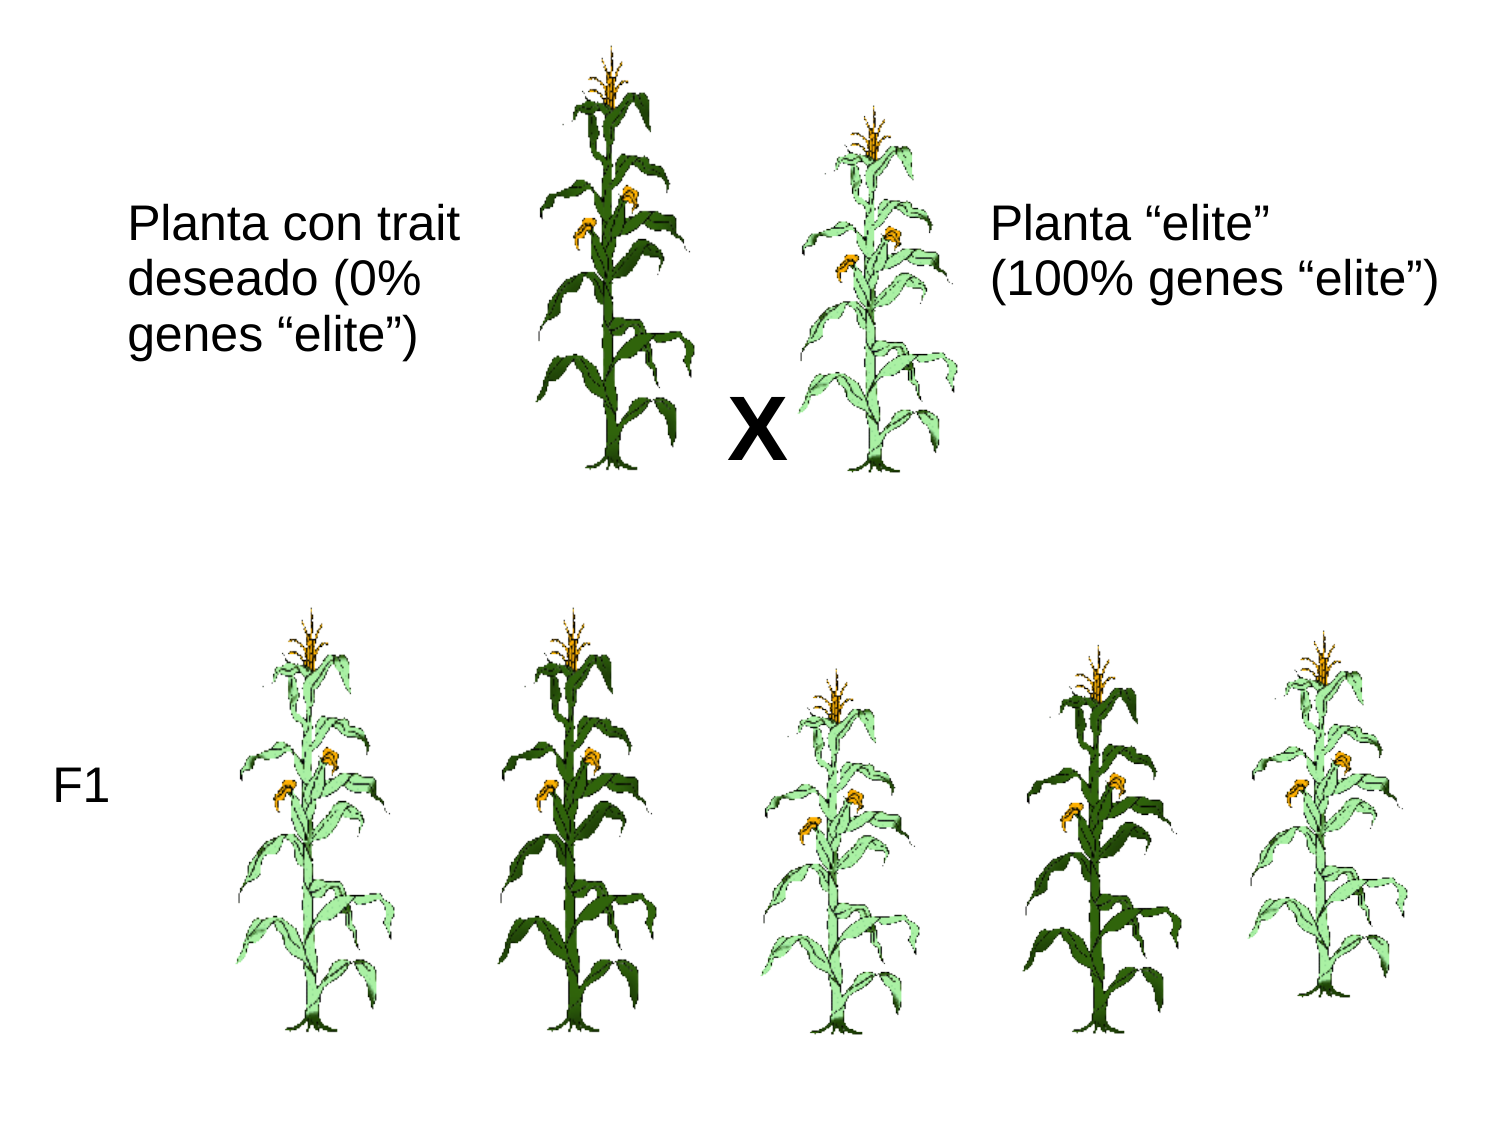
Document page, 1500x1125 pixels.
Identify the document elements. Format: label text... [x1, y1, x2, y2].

picture [787, 98, 976, 488]
picture [1012, 637, 1200, 1051]
text_box F1 [37, 750, 188, 821]
text_box X [712, 370, 863, 488]
picture [525, 37, 713, 488]
picture [487, 599, 675, 1051]
picture [1237, 623, 1426, 1013]
picture [225, 599, 413, 1051]
text_box Planta con trait deseado (0% genes “elite”) [112, 187, 526, 370]
picture [750, 661, 938, 1051]
text_box Planta “elite” (100% genes “elite”) [975, 187, 1500, 338]
